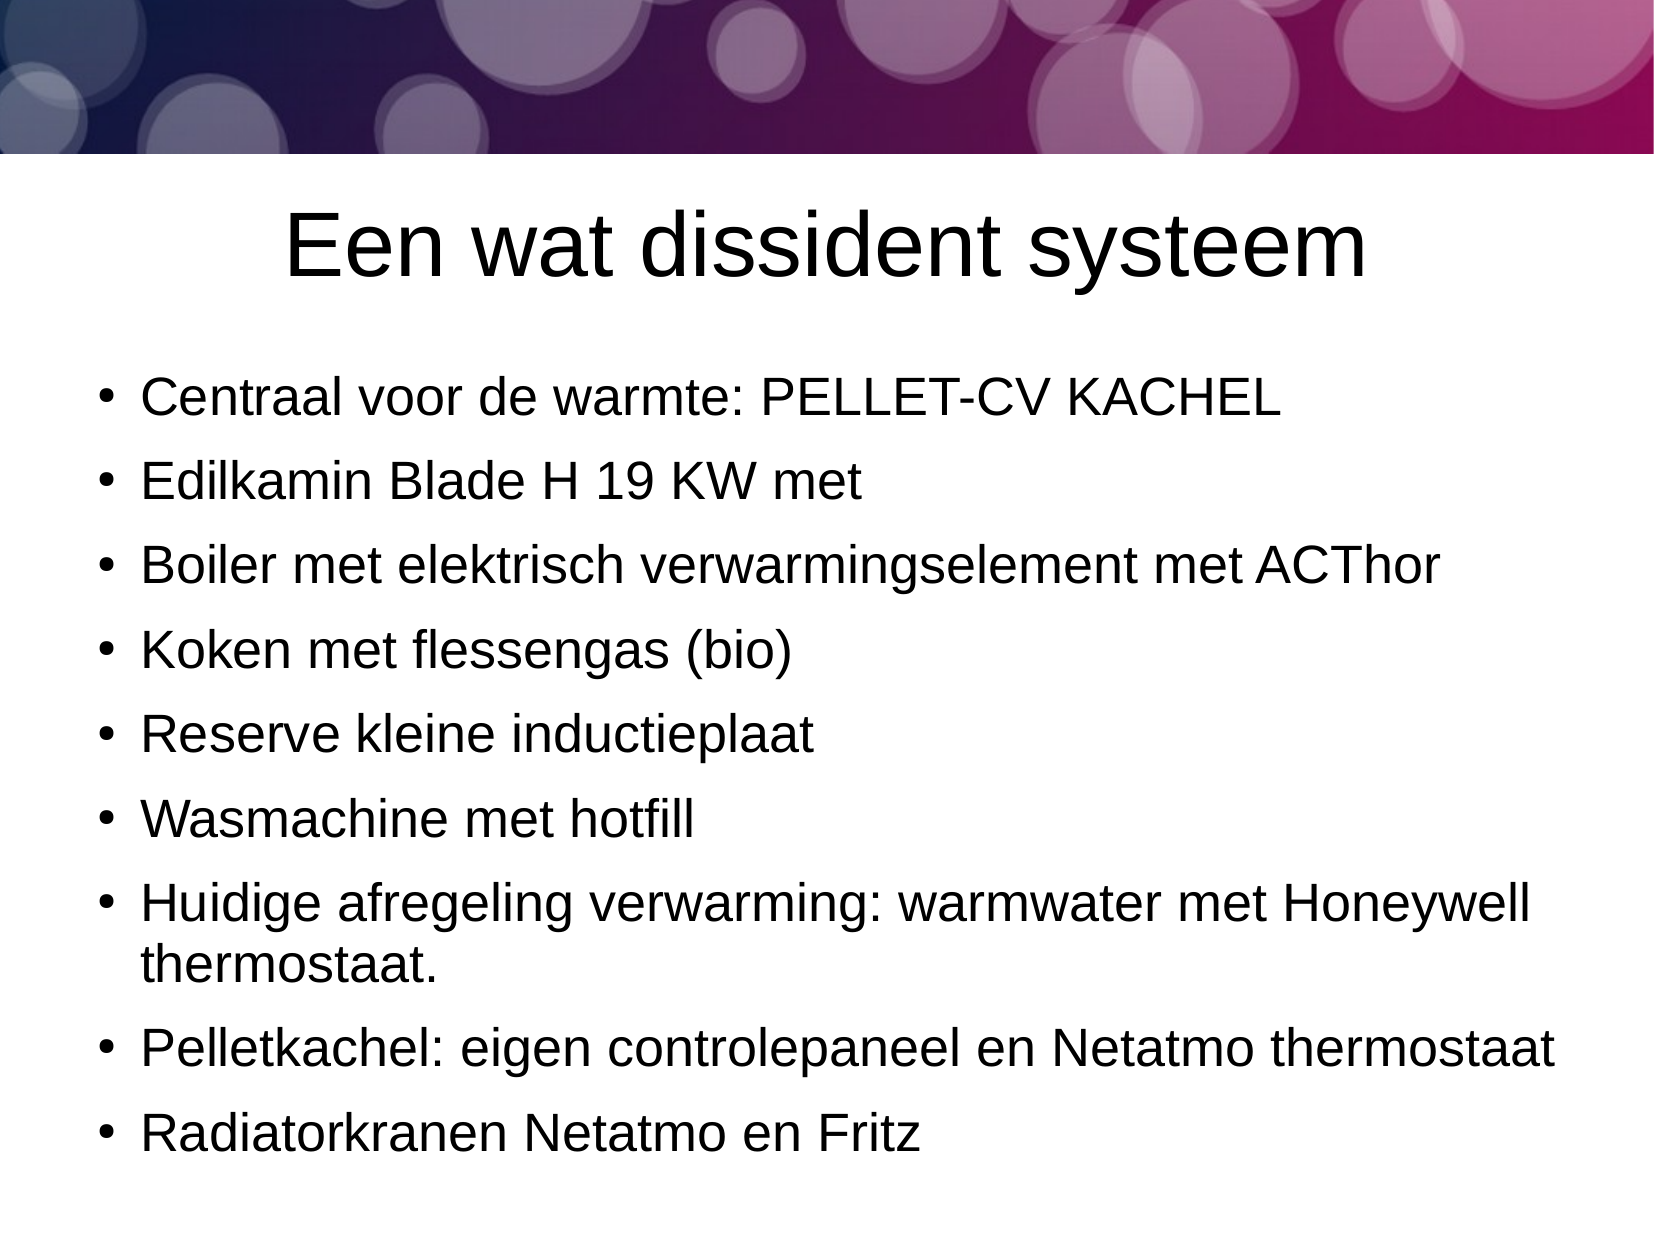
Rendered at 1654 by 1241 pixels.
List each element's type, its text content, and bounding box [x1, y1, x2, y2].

picture [0, 0, 1654, 154]
list Centraal voor de warmte: PELLET-CV KACHEL Edilkamin Blade H 19 KW met Boiler met elektrisch verwarmingselement met ACThor Koken met flessengas (bio) Reserve kleine inductieplaat Wasmachine met hotfill Huidige afregeling verwarming: warmwater met Honeywell thermostaat. Pelletkachel: eigen controlepaneel en Netatmo thermostaat Radiatorkranen Netatmo en Fritz [82, 366, 1595, 1182]
title Een wat dissident systeem [82, 159, 1571, 331]
